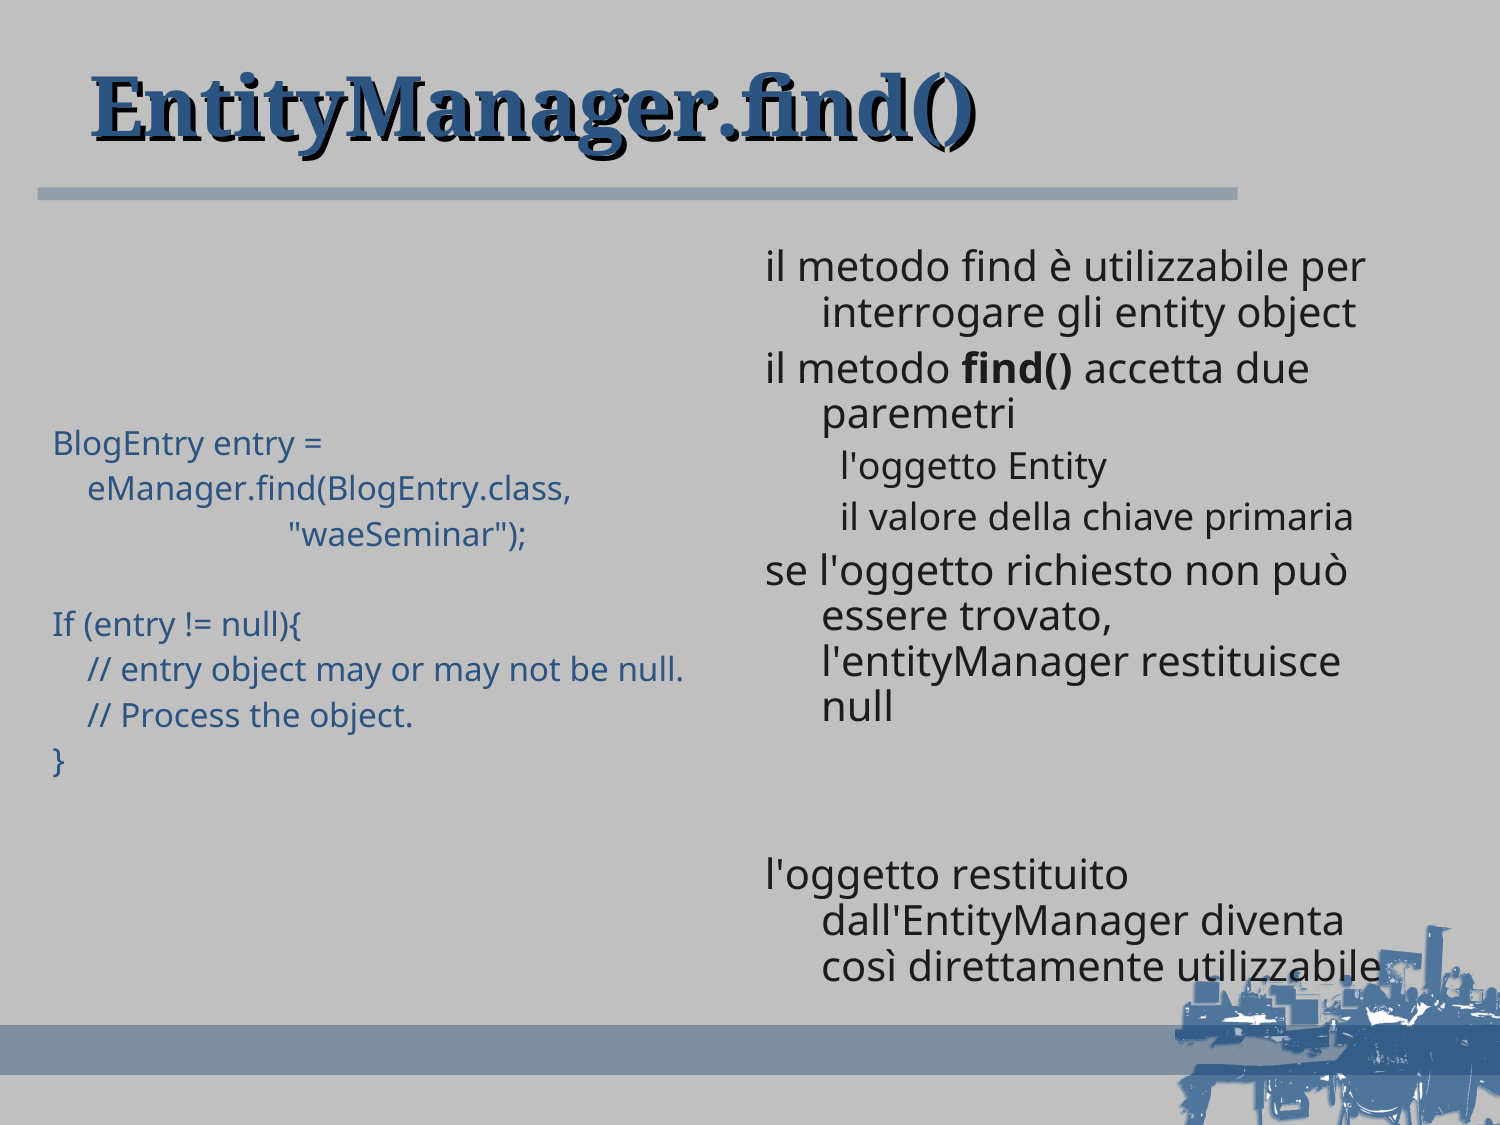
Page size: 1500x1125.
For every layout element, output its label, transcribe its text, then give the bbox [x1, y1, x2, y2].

title EntityManager.find() [75, 35, 1426, 174]
list il metodo find è utilizzabile per interrogare gli entity object il metodo find() accetta due paremetri l'oggetto Entity il valore della chiave primaria se l'oggetto richiesto non può essere trovato, l'entityManager restituisce null l'oggetto restituito dall'EntityManager diventa così direttamente utilizzabile [750, 237, 1426, 1019]
text_box BlogEntry entry = eManager.find(BlogEntry.class, "waeSeminar"); If (entry != null){ // entry object may or may not be null. // Process the object. } [37, 412, 750, 790]
